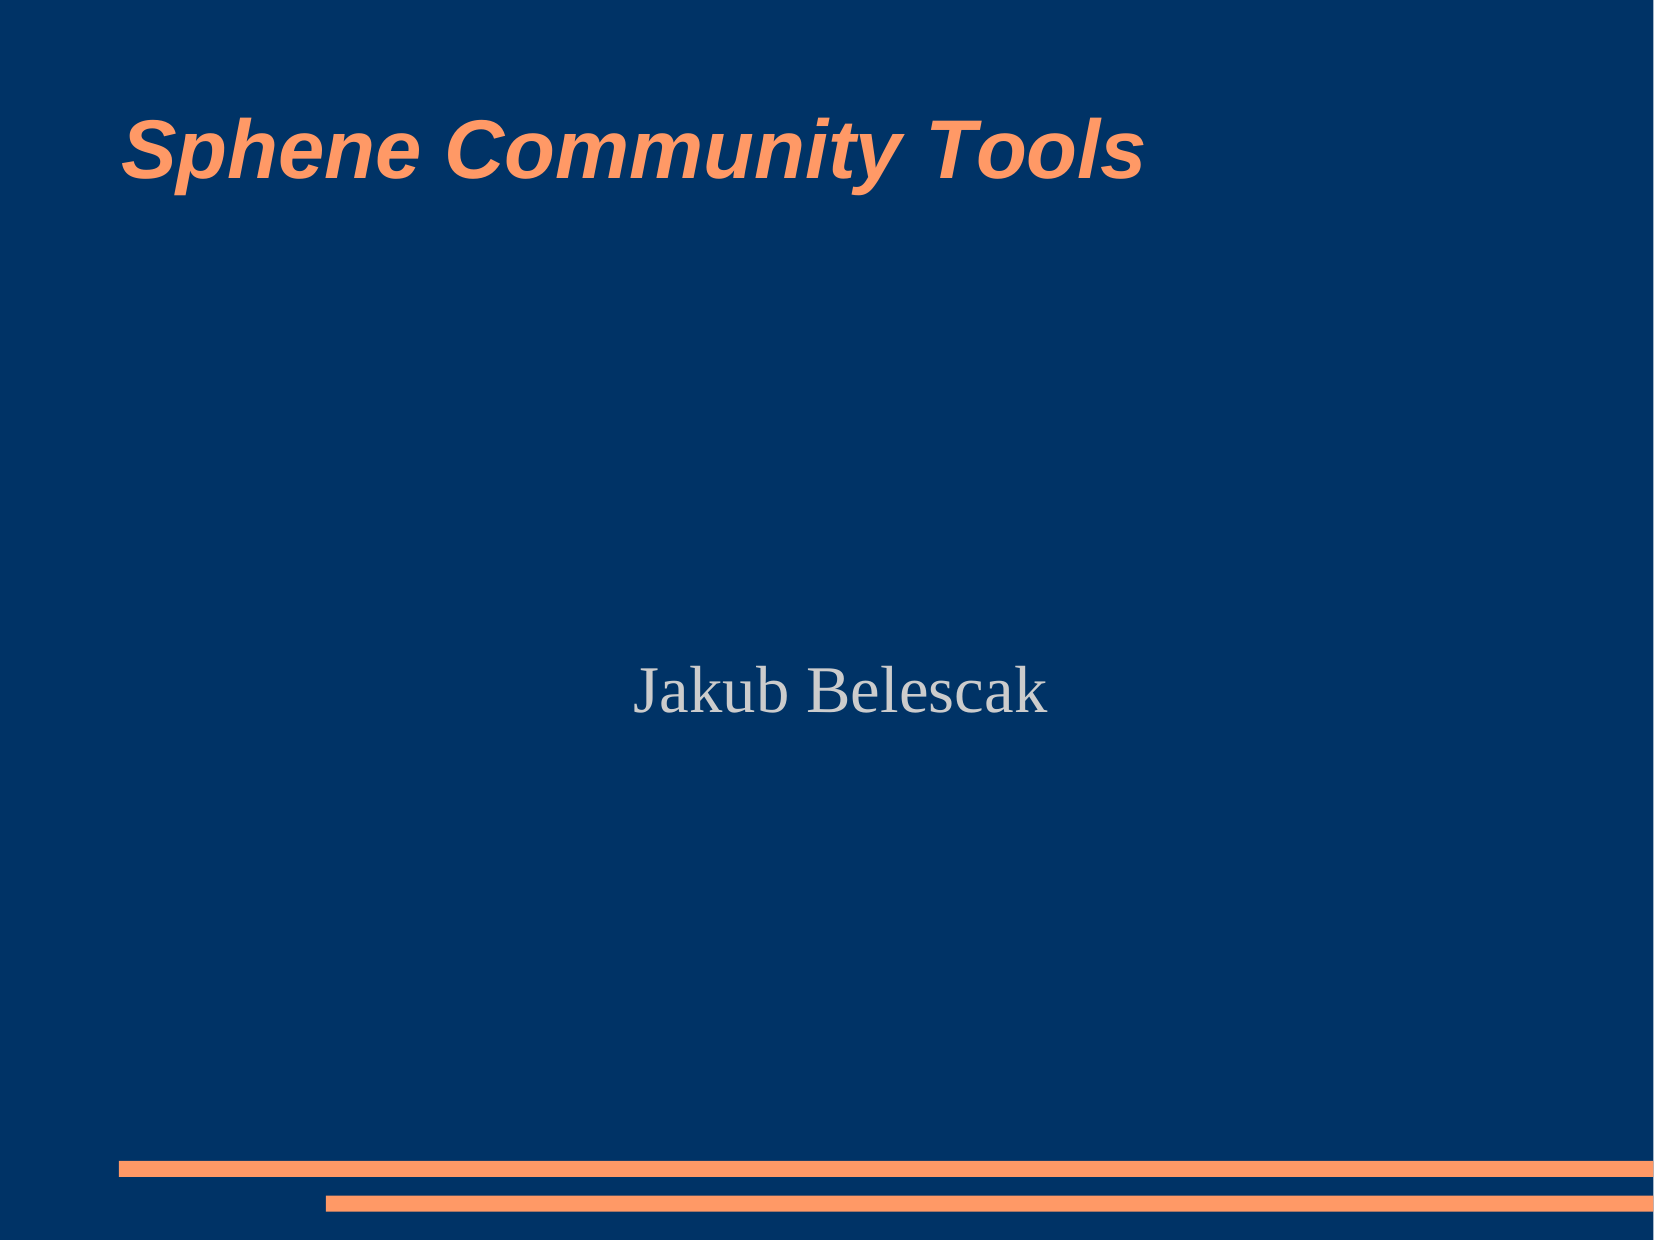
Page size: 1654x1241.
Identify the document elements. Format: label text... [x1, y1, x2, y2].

subtitle Jakub Belescak [121, 322, 1561, 1133]
title Sphene Community Tools [121, 46, 1534, 254]
